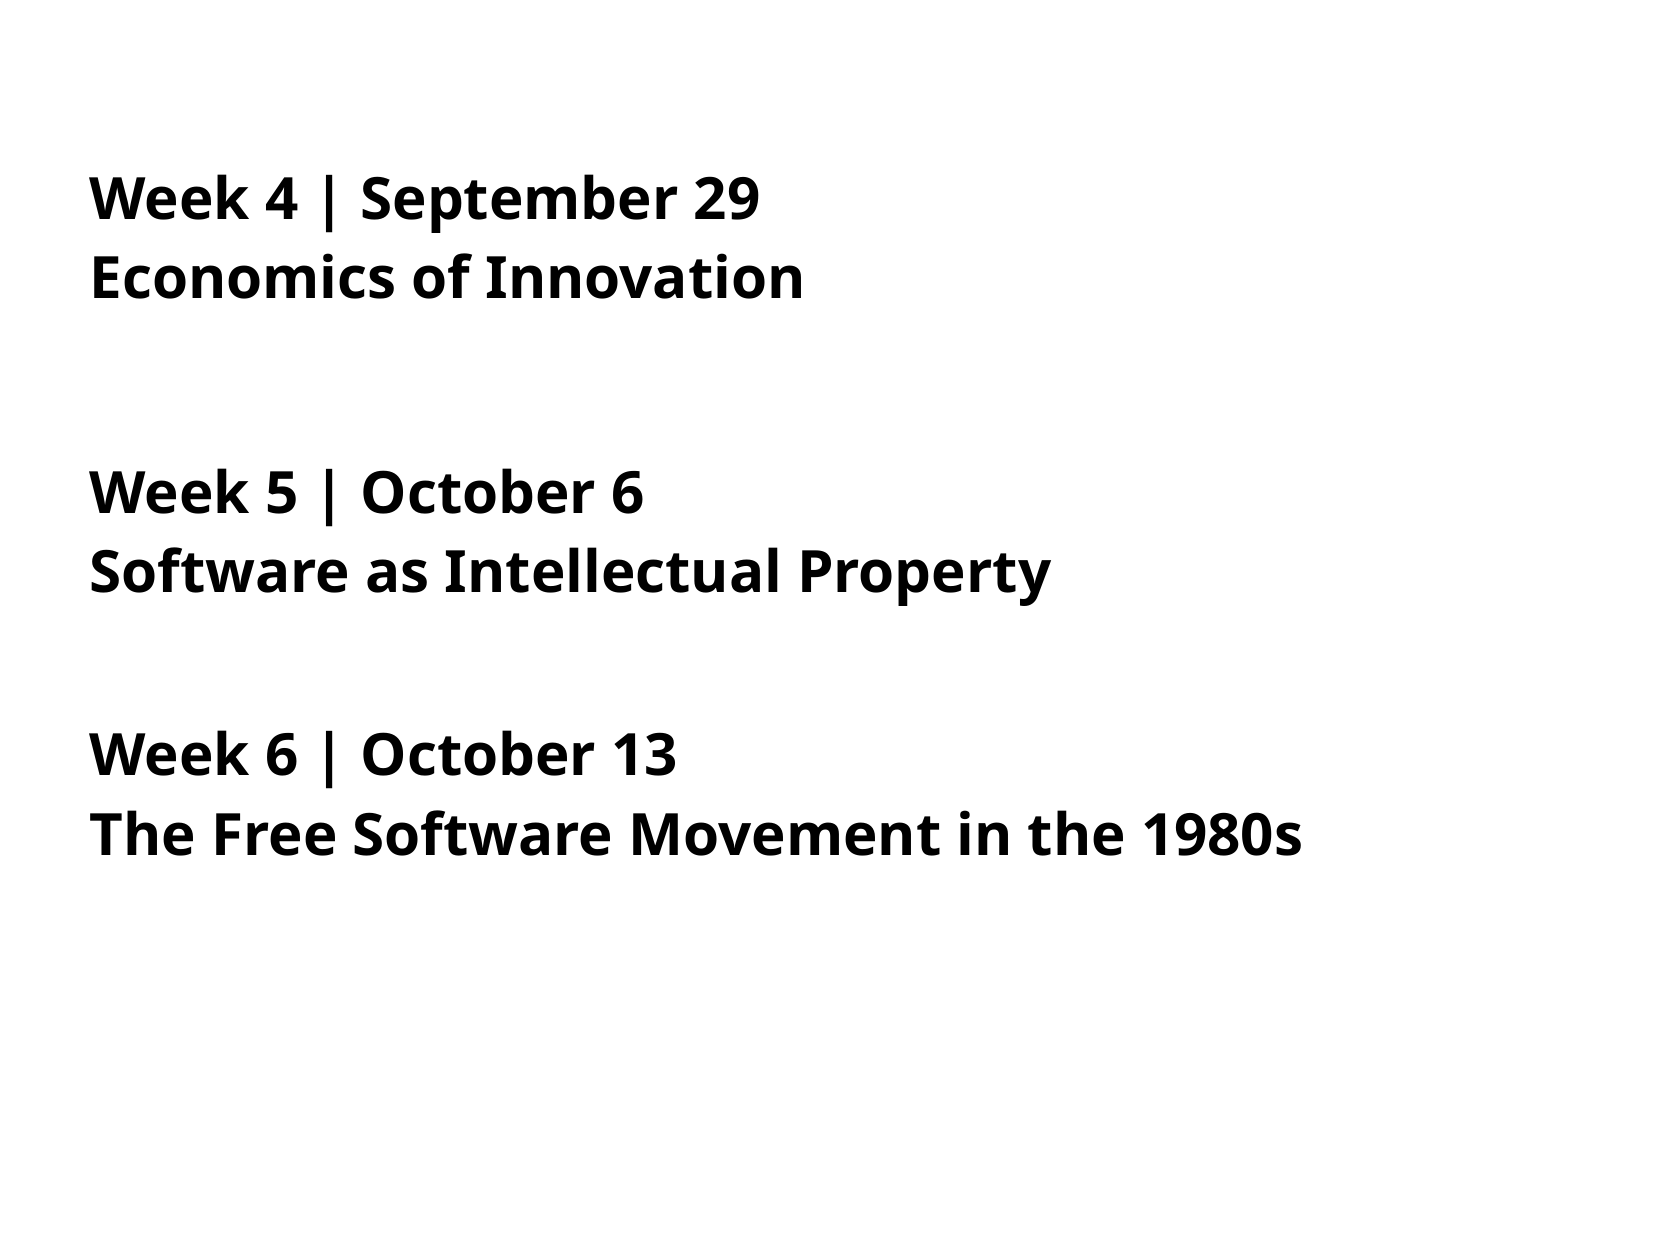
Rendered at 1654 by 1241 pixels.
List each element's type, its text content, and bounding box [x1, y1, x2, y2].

text_box Week 4 | September 29 Economics of Innovation [75, 150, 1538, 307]
text_box Week 5 | October 6 Software as Intellectual Property [75, 443, 1538, 601]
text_box Week 6 | October 13 The Free Software Movement in the 1980s [75, 706, 1538, 863]
